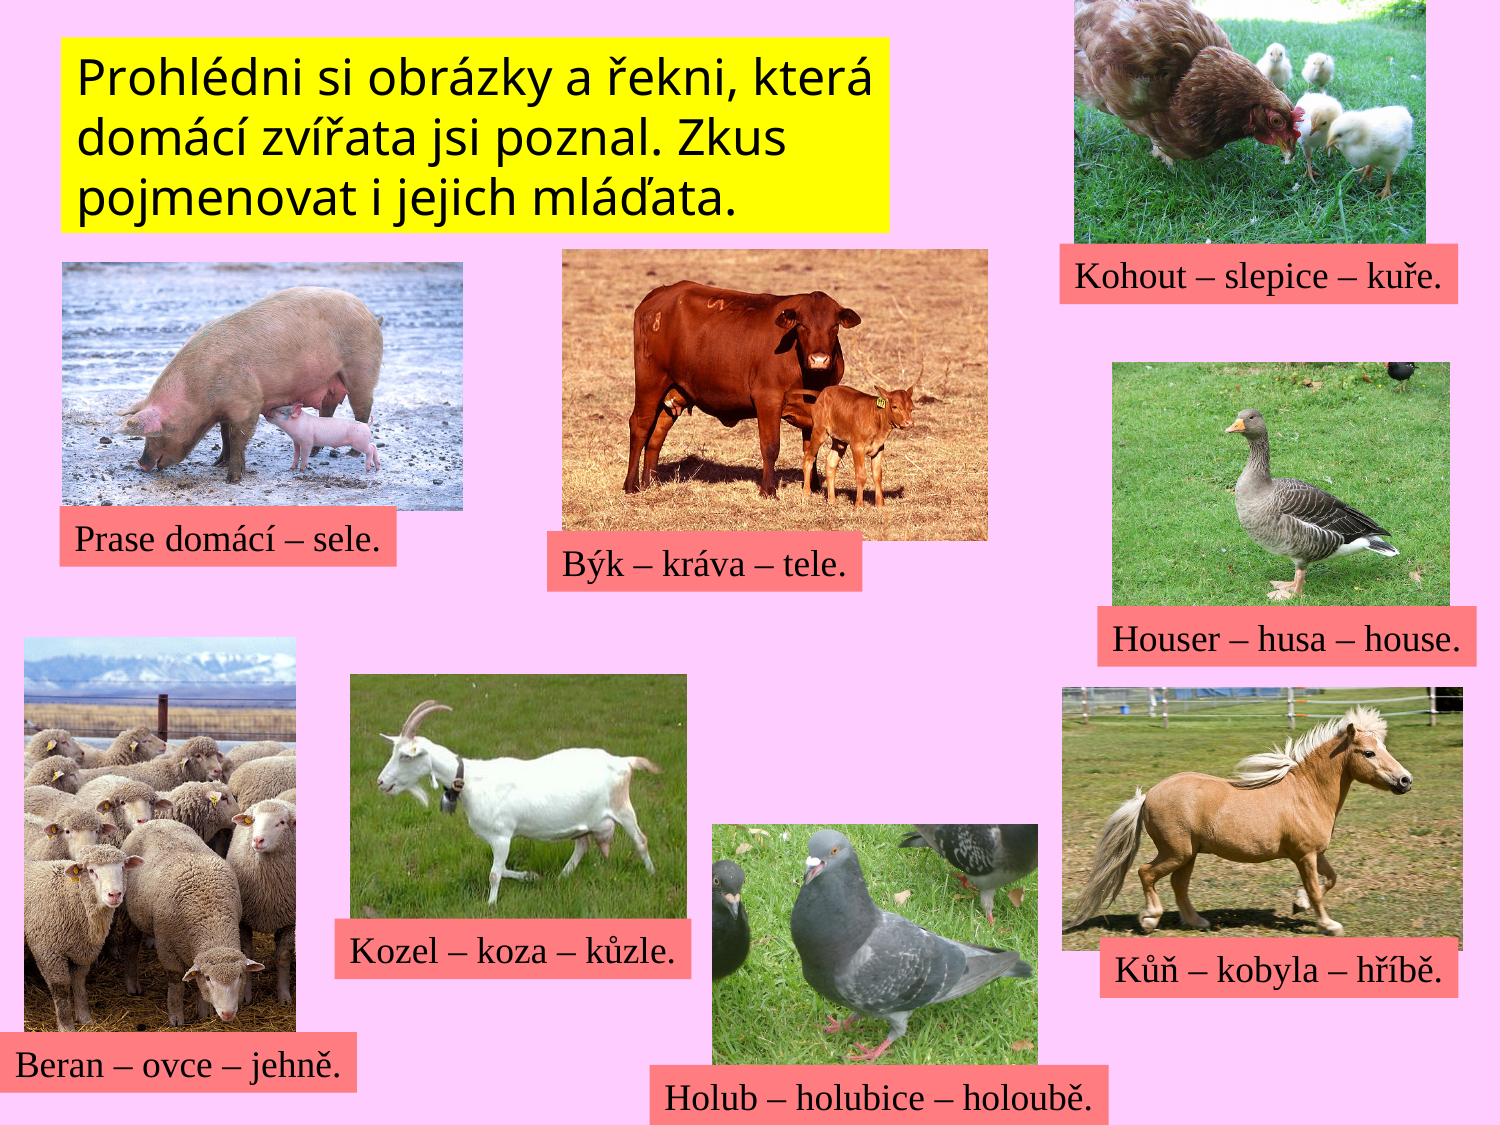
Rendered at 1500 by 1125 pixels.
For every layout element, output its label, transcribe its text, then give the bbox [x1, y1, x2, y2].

text_box Kohout – slepice – kuře. [1059, 243, 1459, 305]
text_box Houser – husa – house. [1097, 606, 1477, 667]
text_box Beran – ovce – jehně. [0, 1032, 357, 1093]
picture [562, 249, 988, 541]
picture [350, 674, 687, 918]
text_box Kozel – koza – kůzle. [334, 918, 692, 980]
picture [1112, 362, 1450, 606]
text_box Prase domácí – sele. [59, 506, 397, 567]
text_box Prohlédni si obrázky a řekni, která domácí zvířata jsi poznal. Zkus pojmenovat i jejich mláďata. [61, 37, 890, 233]
picture [24, 637, 296, 1032]
picture [1074, 0, 1426, 243]
picture [1062, 687, 1463, 952]
picture [62, 262, 463, 511]
text_box Holub – holubice – holoubě. [649, 1064, 1109, 1125]
text_box Býk – kráva – tele. [547, 531, 863, 592]
text_box Kůň – kobyla – hříbě. [1099, 937, 1459, 998]
picture [712, 824, 1038, 1064]
